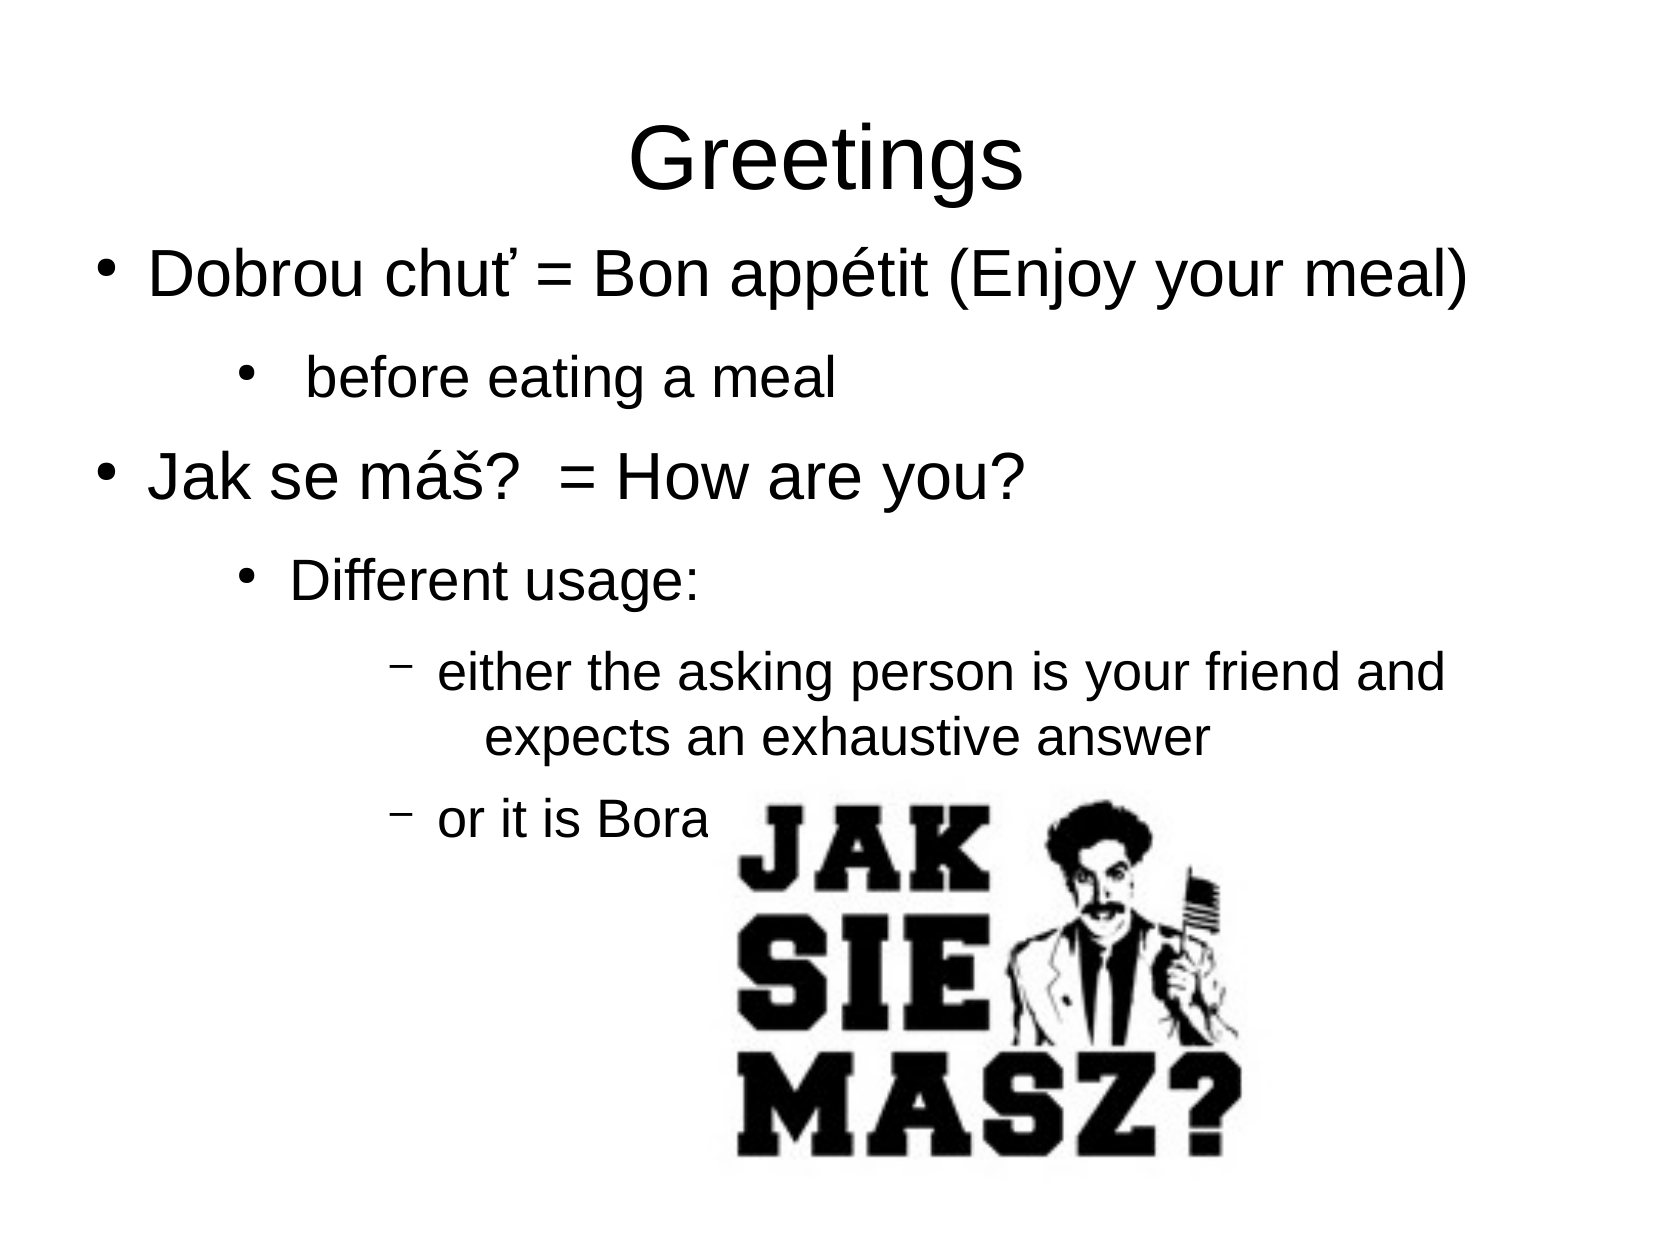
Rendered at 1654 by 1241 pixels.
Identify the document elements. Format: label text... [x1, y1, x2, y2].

picture [708, 767, 1282, 1182]
list Dobrou chuť = Bon appétit (Enjoy your meal) before eating a meal Jak se máš? = How are you? Different usage: either the asking person is your friend and expects an exhaustive answer or it is Borat [59, 229, 1536, 1034]
title Greetings [82, 56, 1571, 250]
